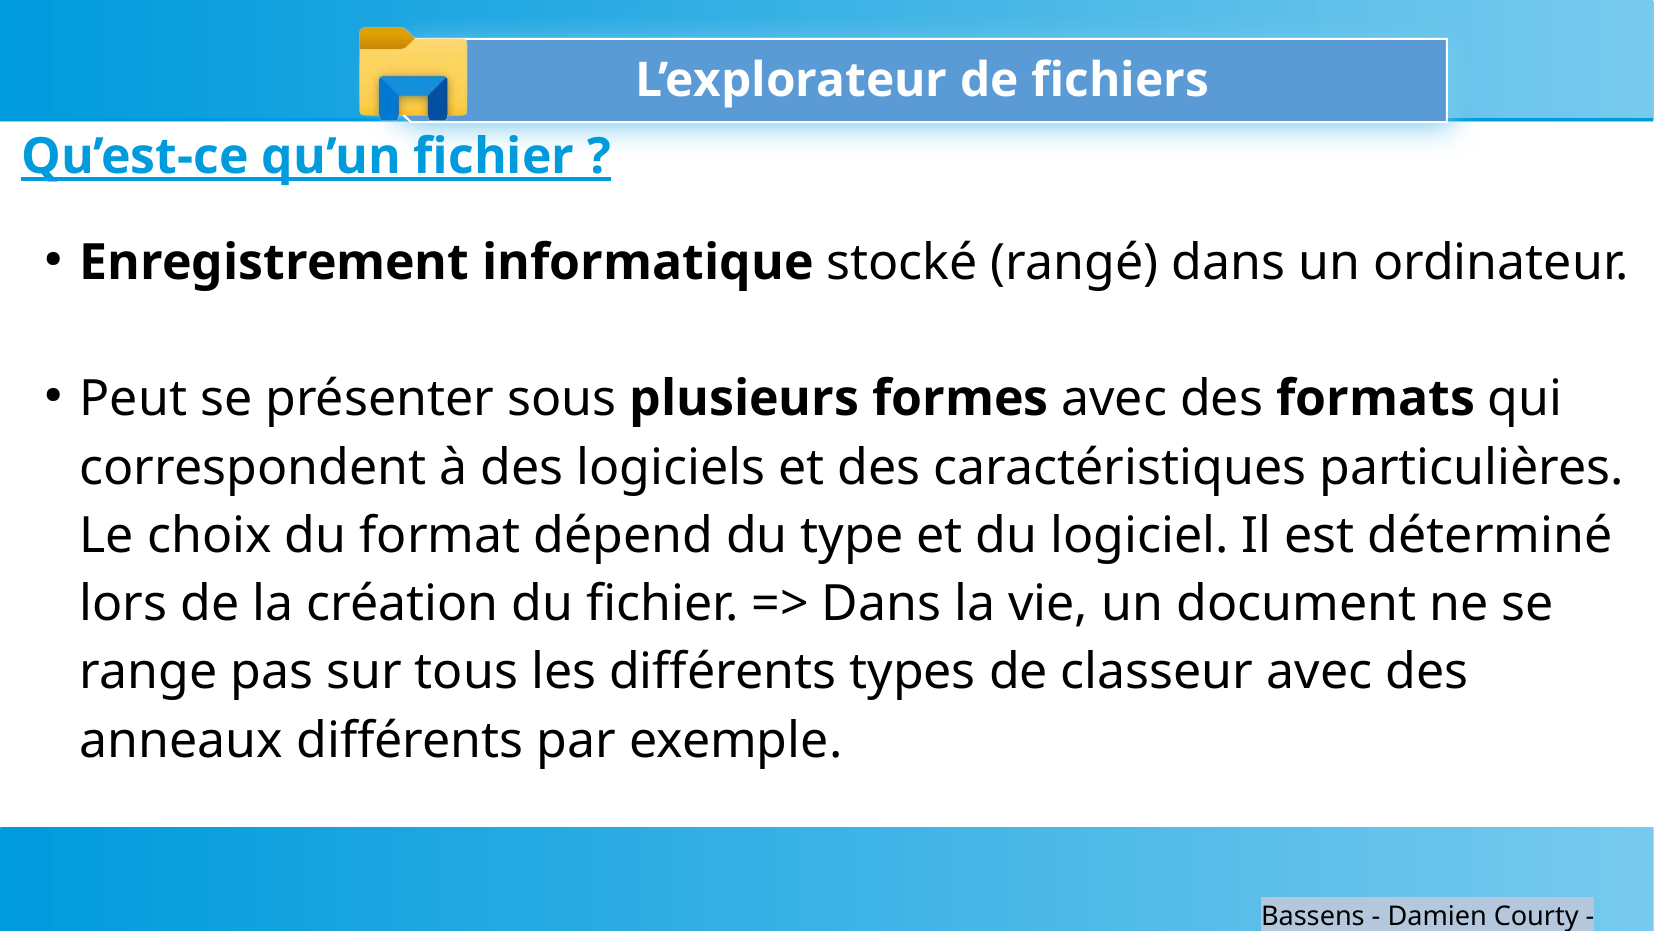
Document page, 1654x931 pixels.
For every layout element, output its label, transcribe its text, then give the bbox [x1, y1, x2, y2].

text_box L’explorateur de fichiers [476, 38, 1447, 123]
text_box Qu’est-ce qu’un fichier ? [6, 112, 668, 228]
text_box Bassens - Damien Courty - 2024 [1246, 889, 1654, 931]
text_box Enregistrement informatique stocké (rangé) dans un ordinateur. Peut se présenter sous plusieurs formes avec des formats qui correspondent à des logiciels et des caractéristiques particulières. Le choix du format dépend du type et du logiciel. Il est déterminé lors de la création du fichier. => Dans la vie, un document ne se range pas sur tous les différents types de classeur avec des anneaux différents par exemple. [29, 218, 1654, 704]
picture [354, 21, 476, 125]
